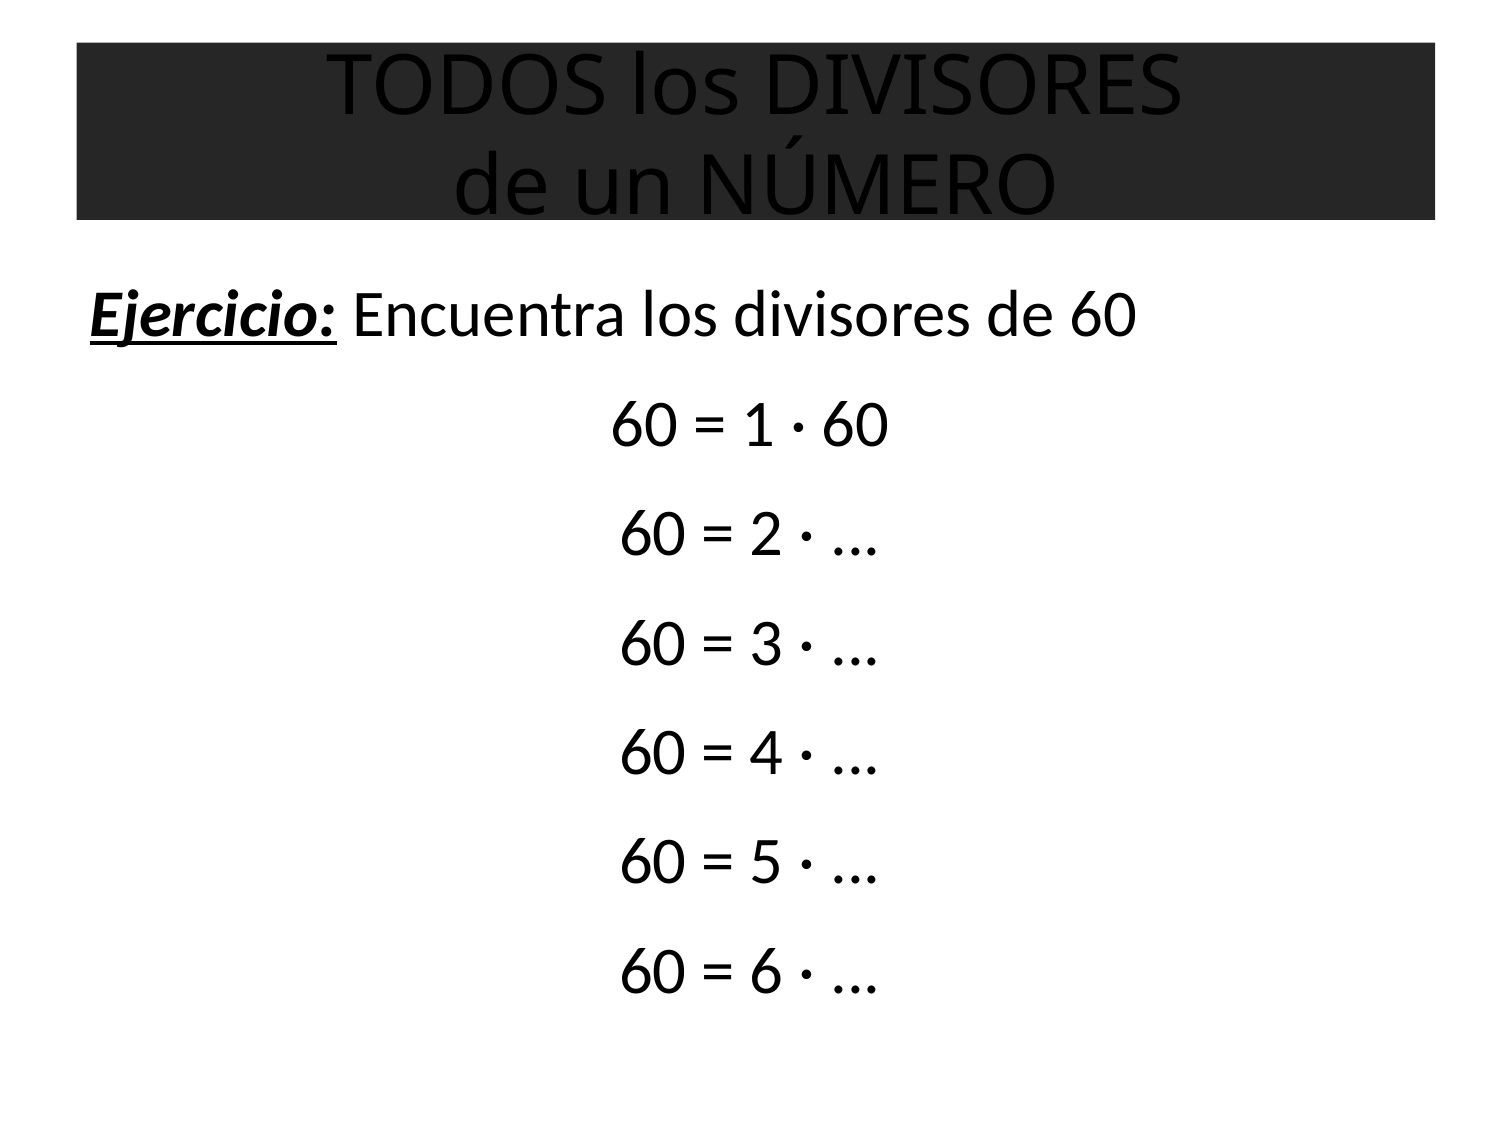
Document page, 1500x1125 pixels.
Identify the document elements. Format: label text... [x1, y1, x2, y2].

list Ejercicio: Encuentra los divisores de 60 60 = 1 · 60 60 = 2 · ... 60 = 3 · ... 60 = 4 · ... 60 = 5 · ... 60 = 6 · ... [75, 262, 1425, 1005]
title [75, 45, 1425, 233]
text_box TODOS los DIVISORES de un NÚMERO [76, 42, 1436, 220]
